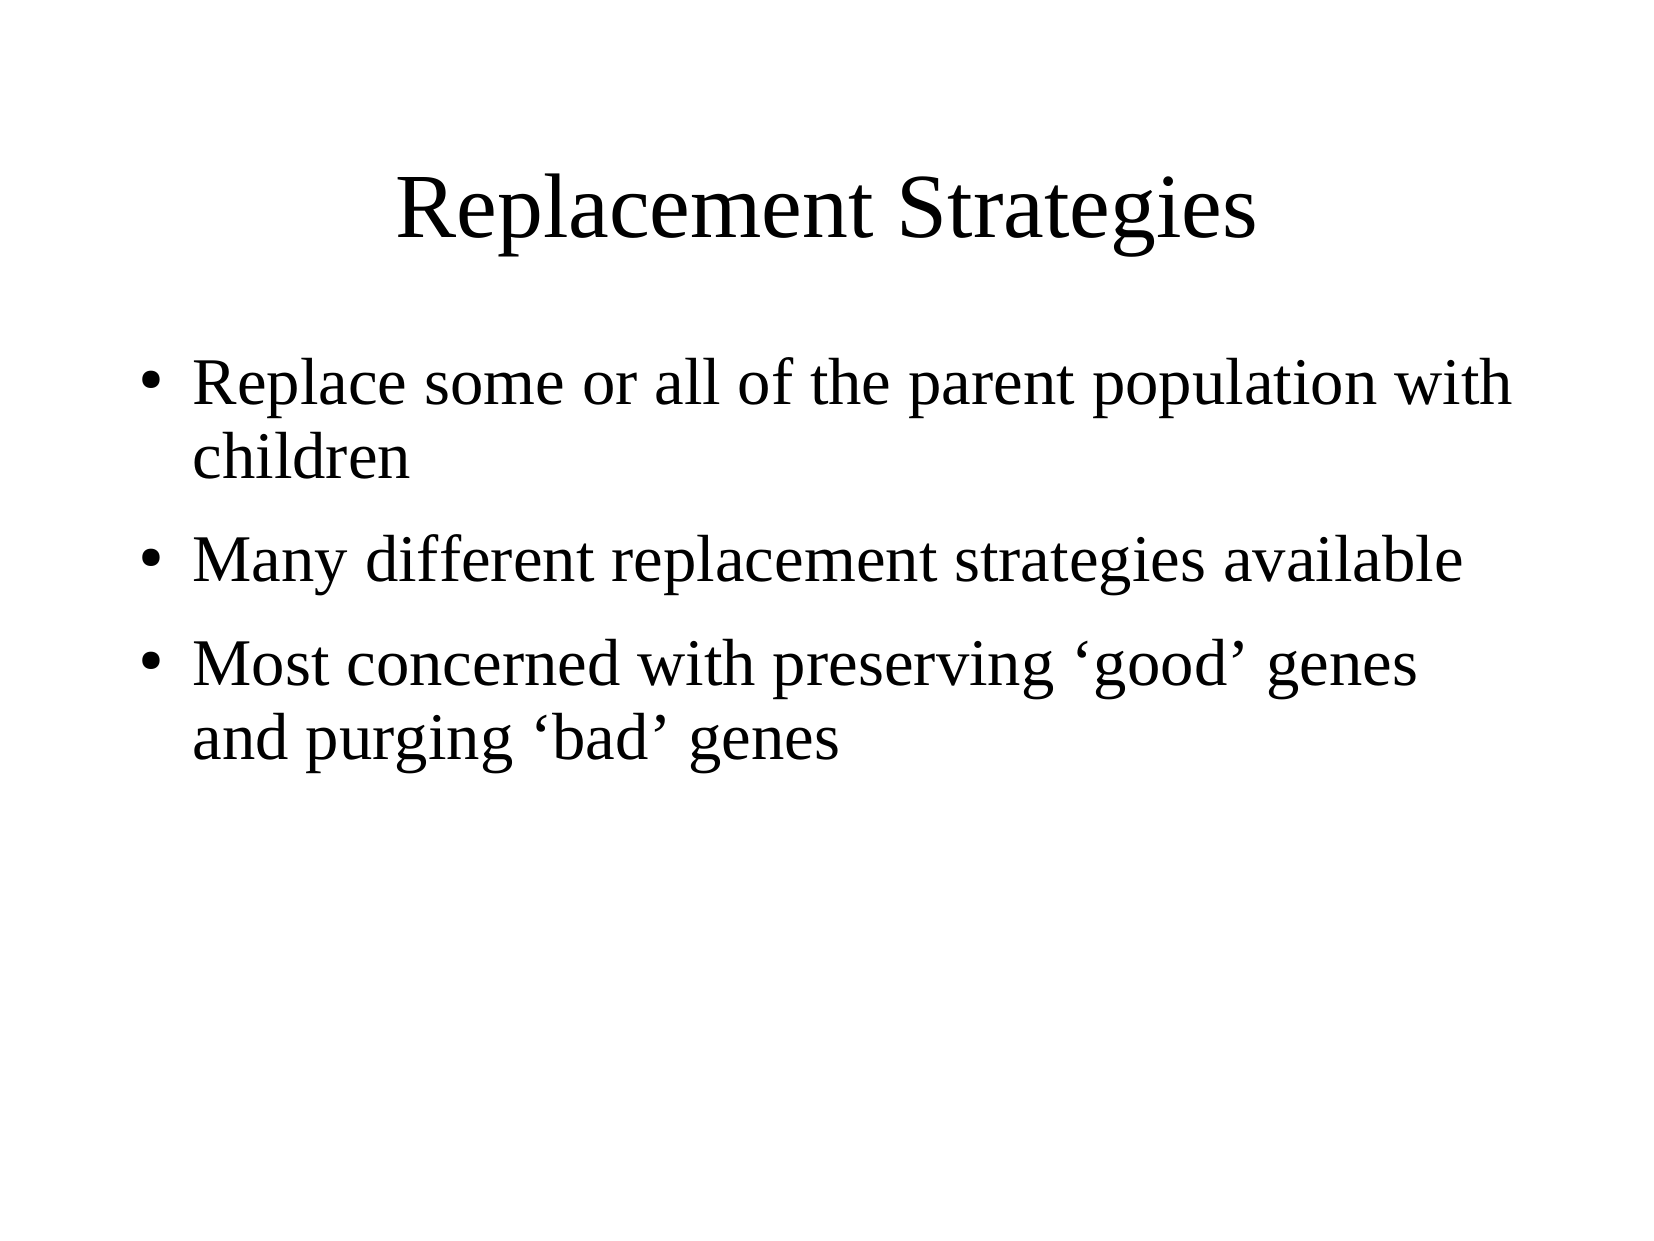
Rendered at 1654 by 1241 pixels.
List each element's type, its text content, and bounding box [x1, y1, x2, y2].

list Replace some or all of the parent population with children Many different replacement strategies available Most concerned with preserving ‘good’ genes and purging ‘bad’ genes [121, 344, 1534, 1127]
title Replacement Strategies [121, 102, 1534, 311]
